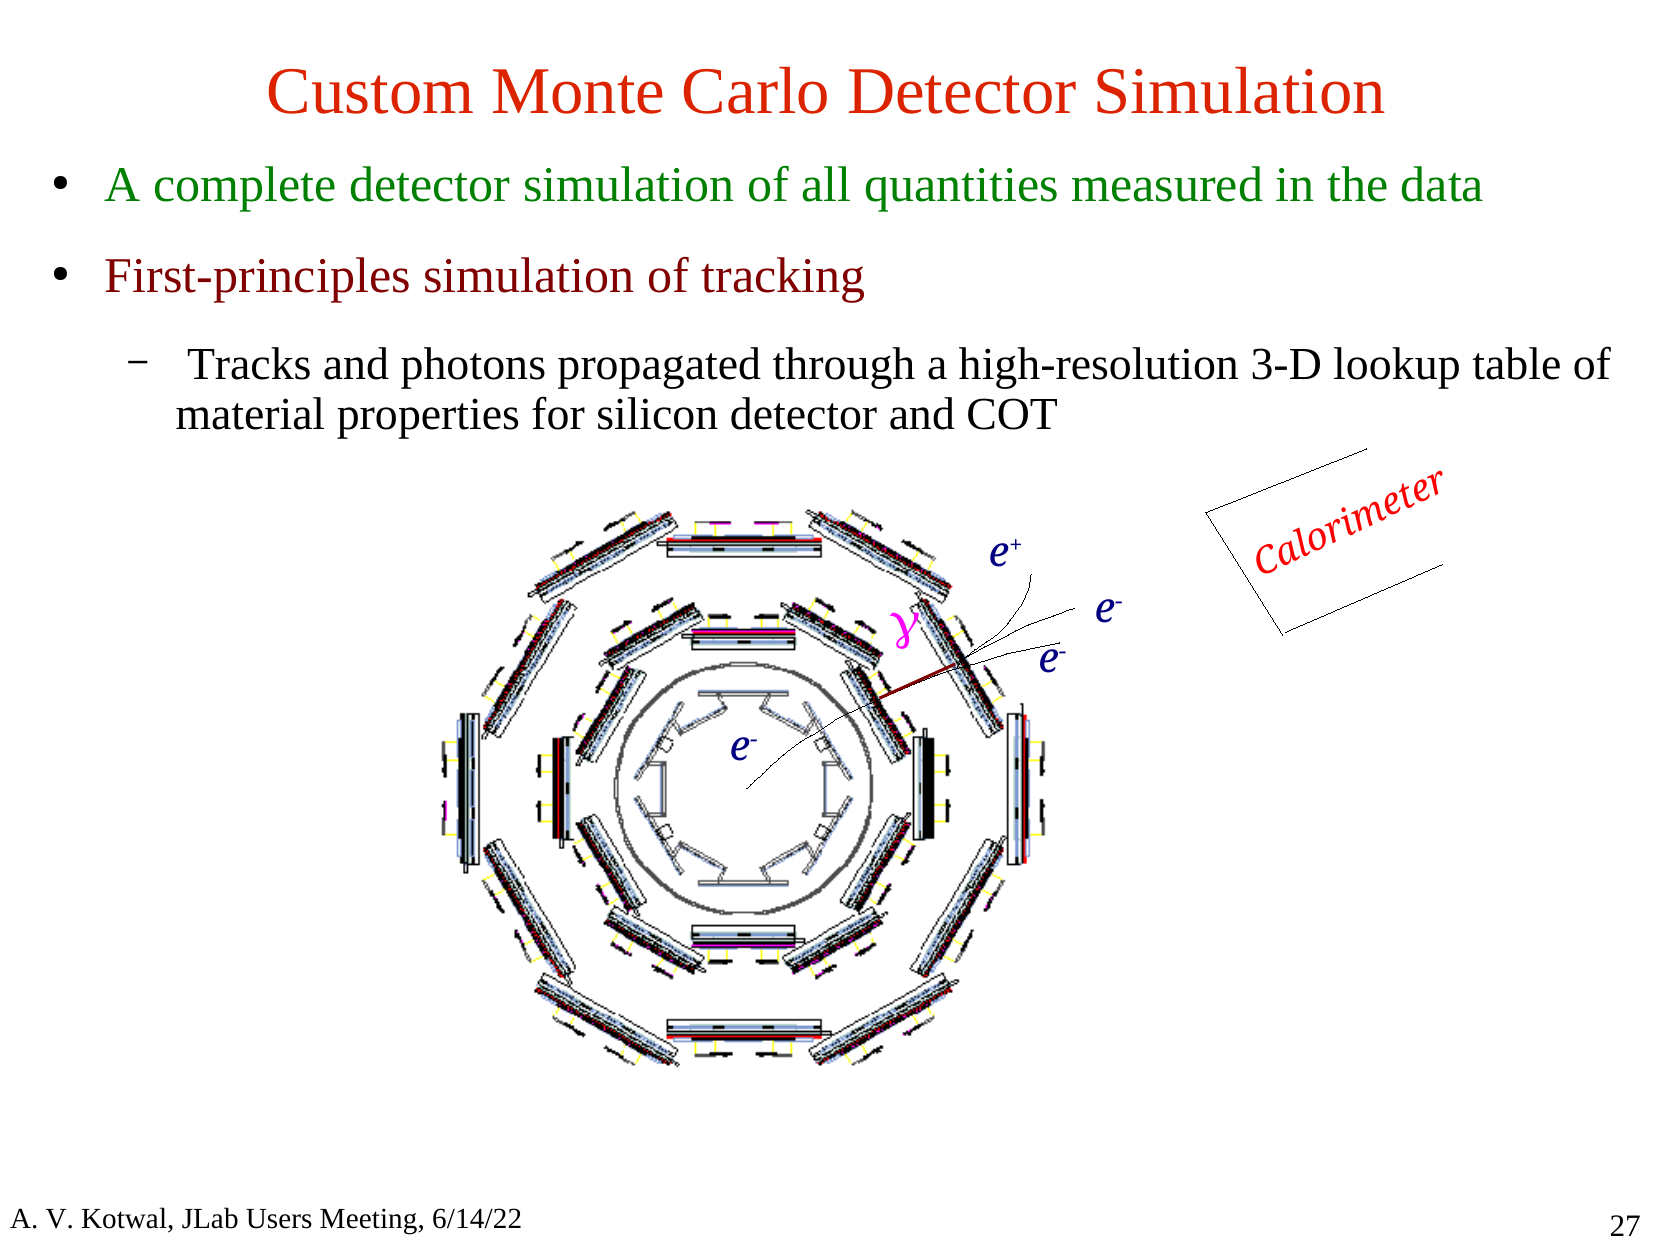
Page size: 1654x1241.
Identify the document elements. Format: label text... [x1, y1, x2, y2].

text_box Calorimeter [1243, 451, 1461, 595]
list A complete detector simulation of all quantities measured in the data First-principles simulation of tracking Tracks and photons propagated through a high-resolution 3-D lookup table of material properties for silicon detector and COT At each material interaction, calculate Ionization energy loss according to complete Bethe-Bloch formula Generate bremsstrahlung photons down to 4 MeV, using detailed cross section and spectrum calculations Simulate photon conversion and compton scattering Propagate bremsstrahlung photons and conversion electrons Simulate multiple Coulomb scattering, including non-Gaussian tail Deposit and smear hits on COT wires, perform full helix fit including optional beam-constraint [33, 157, 1638, 467]
text_box [0, 467, 1654, 1194]
text_box e+ [988, 521, 1035, 589]
text_box  [890, 601, 934, 682]
title Custom Monte Carlo Detector Simulation [121, 37, 1534, 145]
text_box e- [1038, 627, 1078, 695]
list A complete detector simulation of all quantities measured in the data First-principles simulation of tracking Tracks and photons propagated through a high-resolution 3-D lookup table of material properties for silicon detector and COT At each material interaction, calculate Ionization energy loss according to complete Bethe-Bloch formula Generate bremsstrahlung photons down to 4 MeV, using detailed cross section and spectrum calculations Simulate photon conversion and compton scattering Propagate bremsstrahlung photons and conversion electrons Simulate multiple Coulomb scattering, including non-Gaussian tail Deposit and smear hits on COT wires, perform full helix fit including optional beam-constraint [33, 1194, 1638, 1223]
picture [424, 472, 1070, 1112]
text_box e- [1094, 577, 1140, 645]
text_box e- [729, 715, 773, 783]
